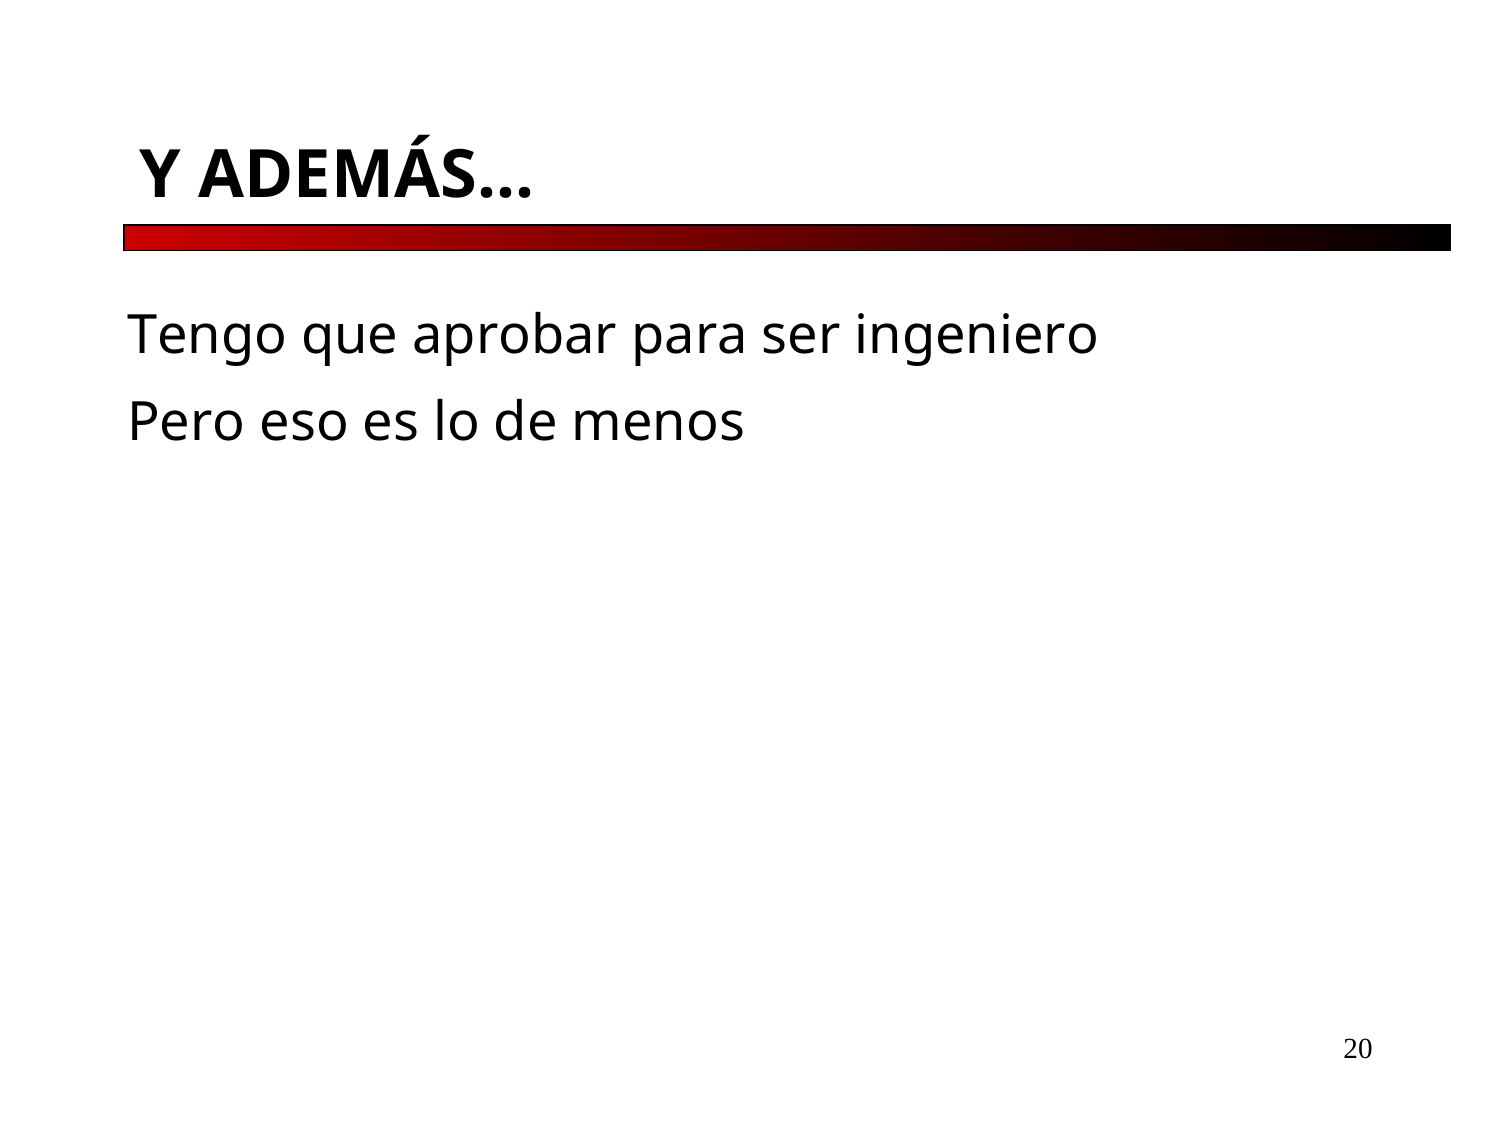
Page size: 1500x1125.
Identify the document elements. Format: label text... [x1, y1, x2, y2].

list Tengo que aprobar para ser ingeniero Pero eso es lo de menos [112, 287, 1388, 1088]
title Y ADEMÁS… [125, 62, 1401, 225]
